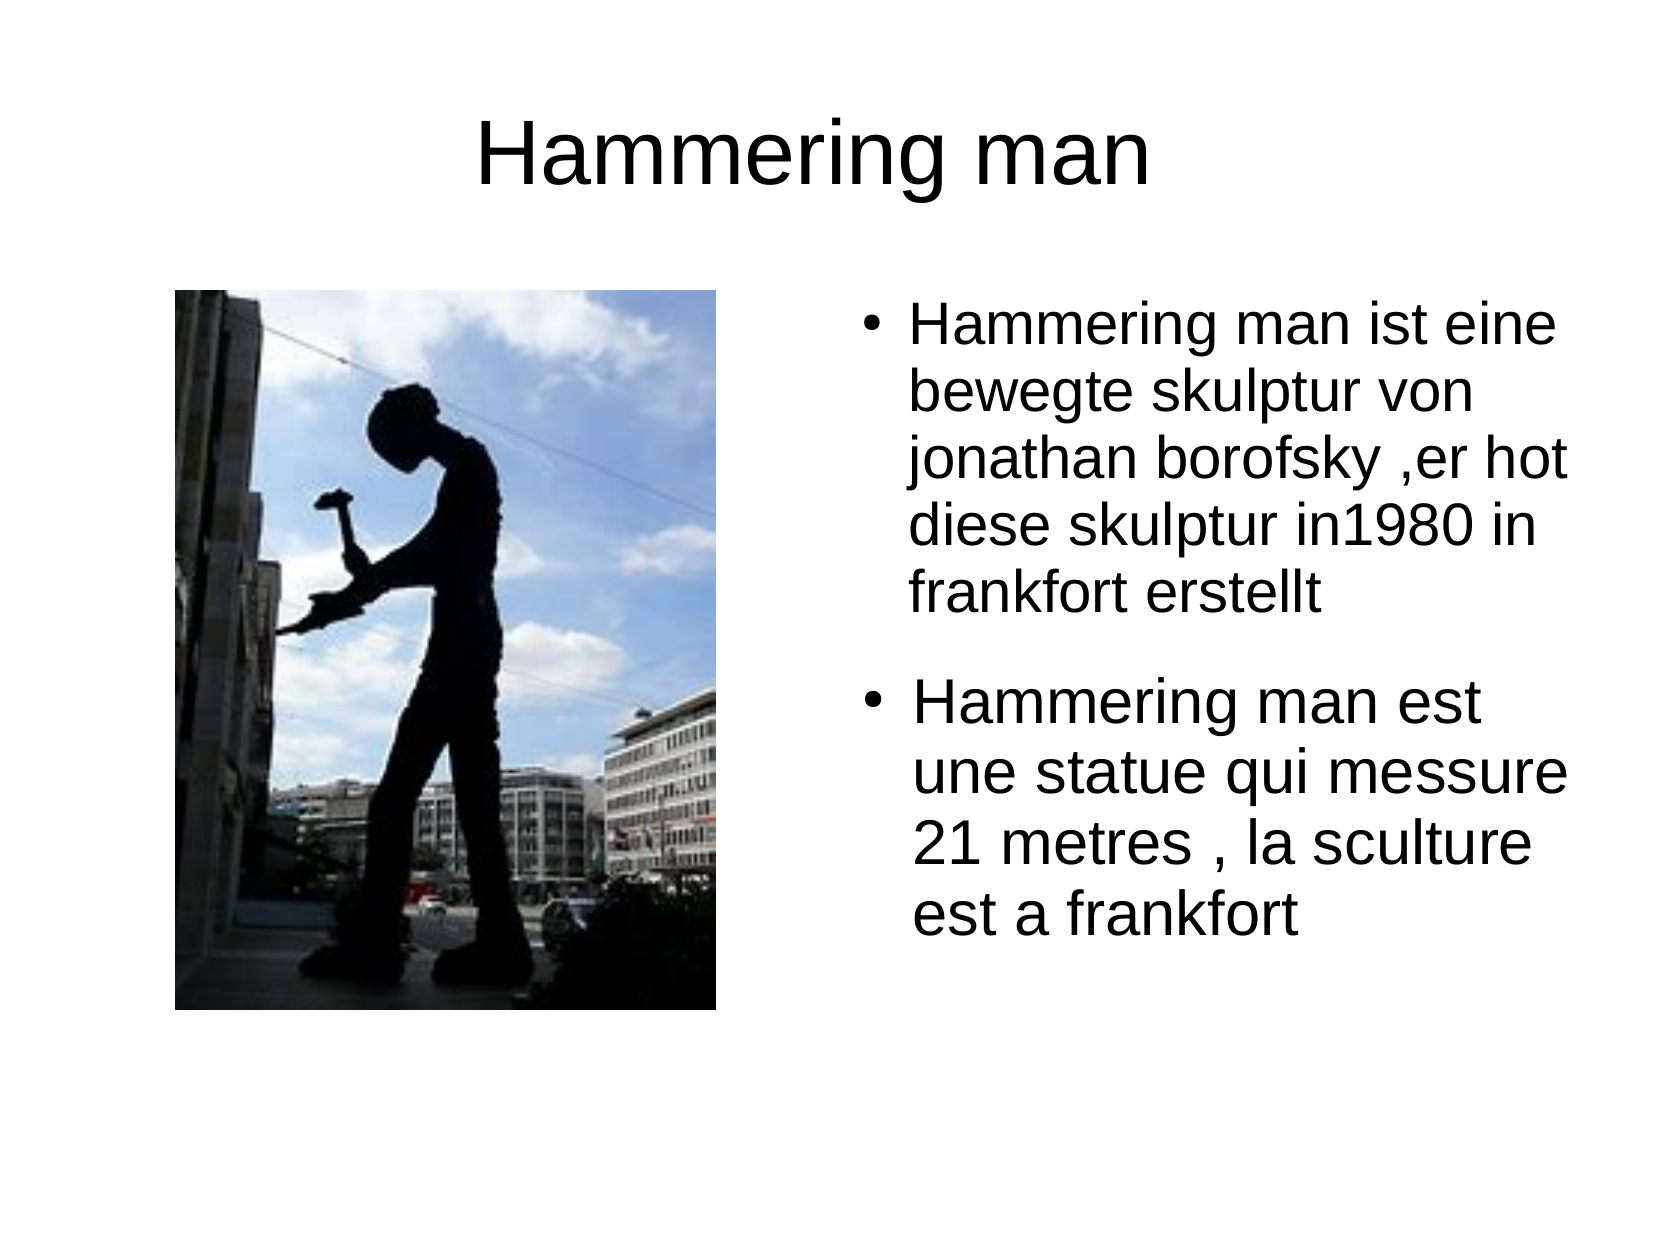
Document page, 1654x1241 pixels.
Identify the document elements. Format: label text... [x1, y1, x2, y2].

picture [175, 290, 716, 1010]
title Hammering man [82, 49, 1571, 257]
list Hammering man ist eine bewegte skulptur von jonathan borofsky ,er hot diese skulptur in1980 in frankfort erstellt [845, 290, 1572, 634]
list Hammering man est une statue qui messure 21 metres , la sculture est a frankfort [845, 665, 1572, 1009]
